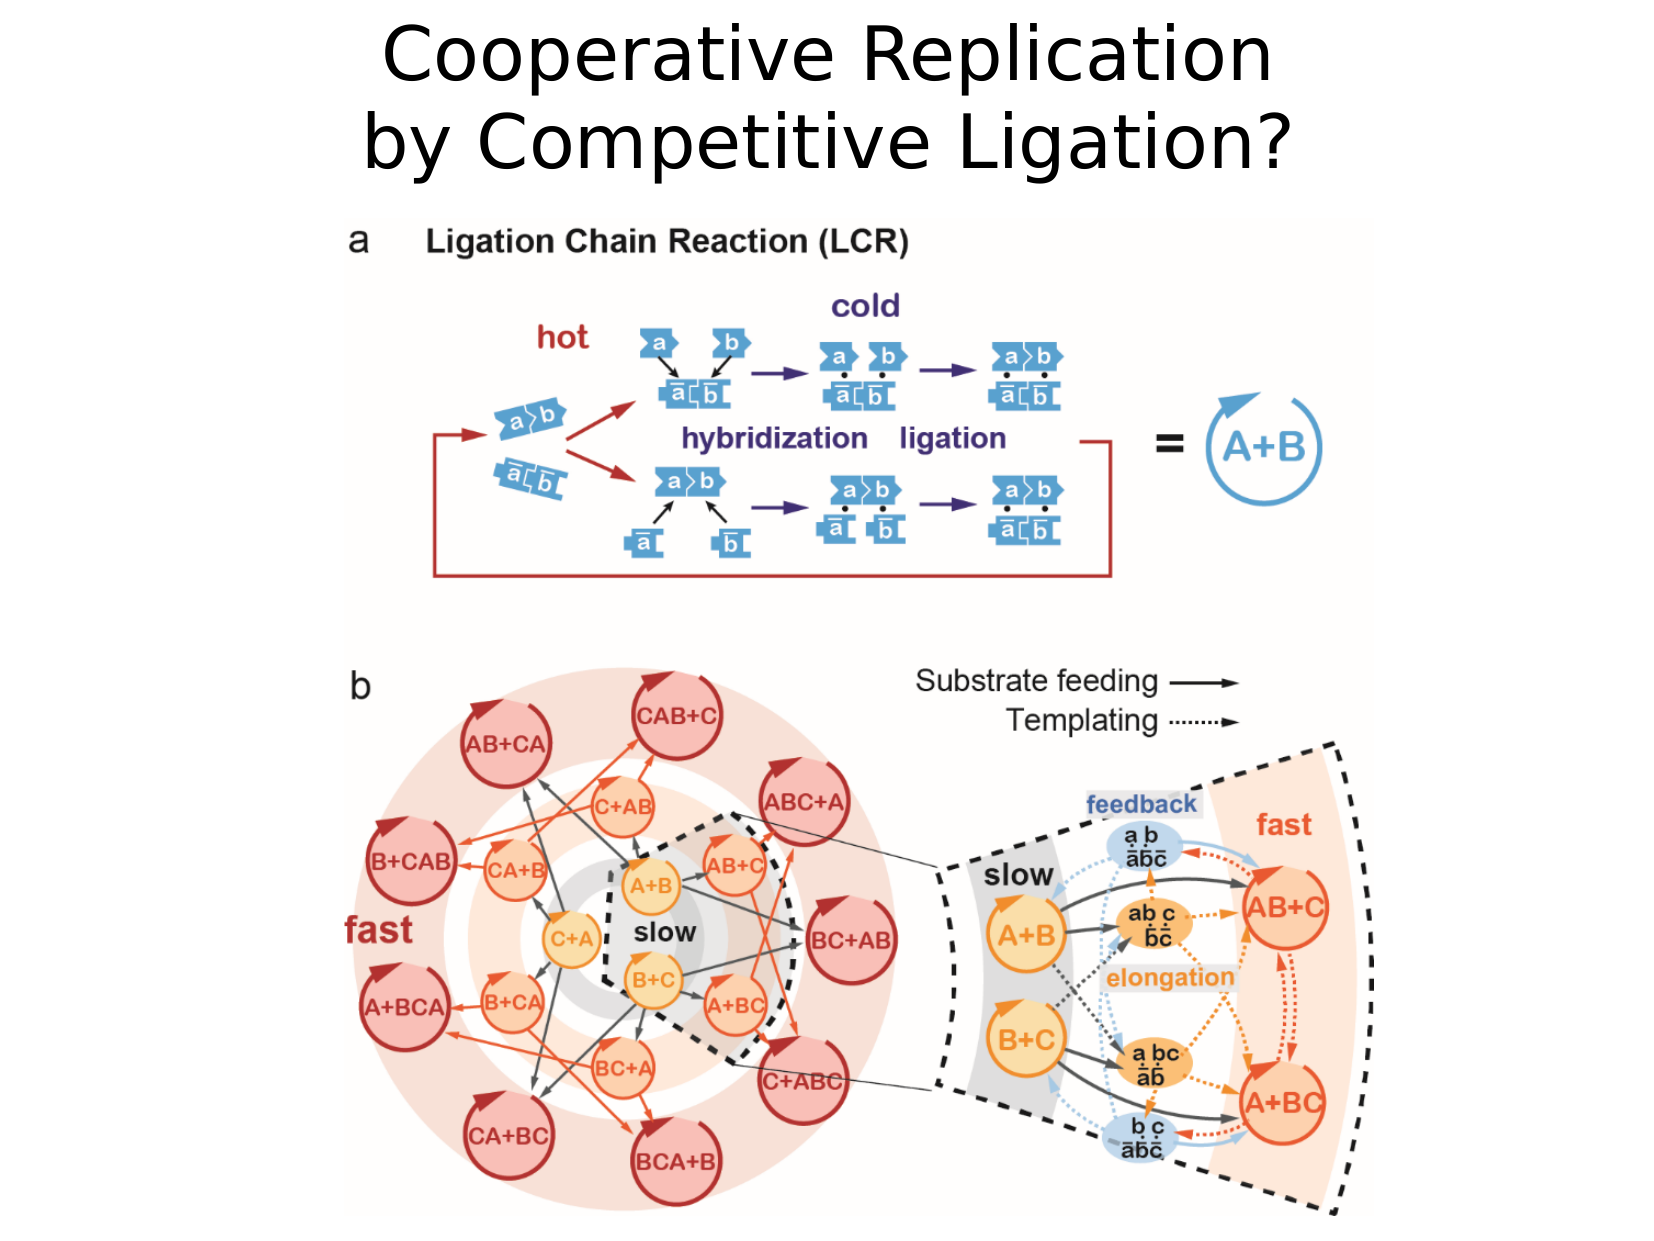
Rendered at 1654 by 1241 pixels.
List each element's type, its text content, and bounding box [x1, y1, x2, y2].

picture [344, 218, 1374, 1216]
title Cooperative Replication by Competitive Ligation? [0, 10, 1654, 187]
